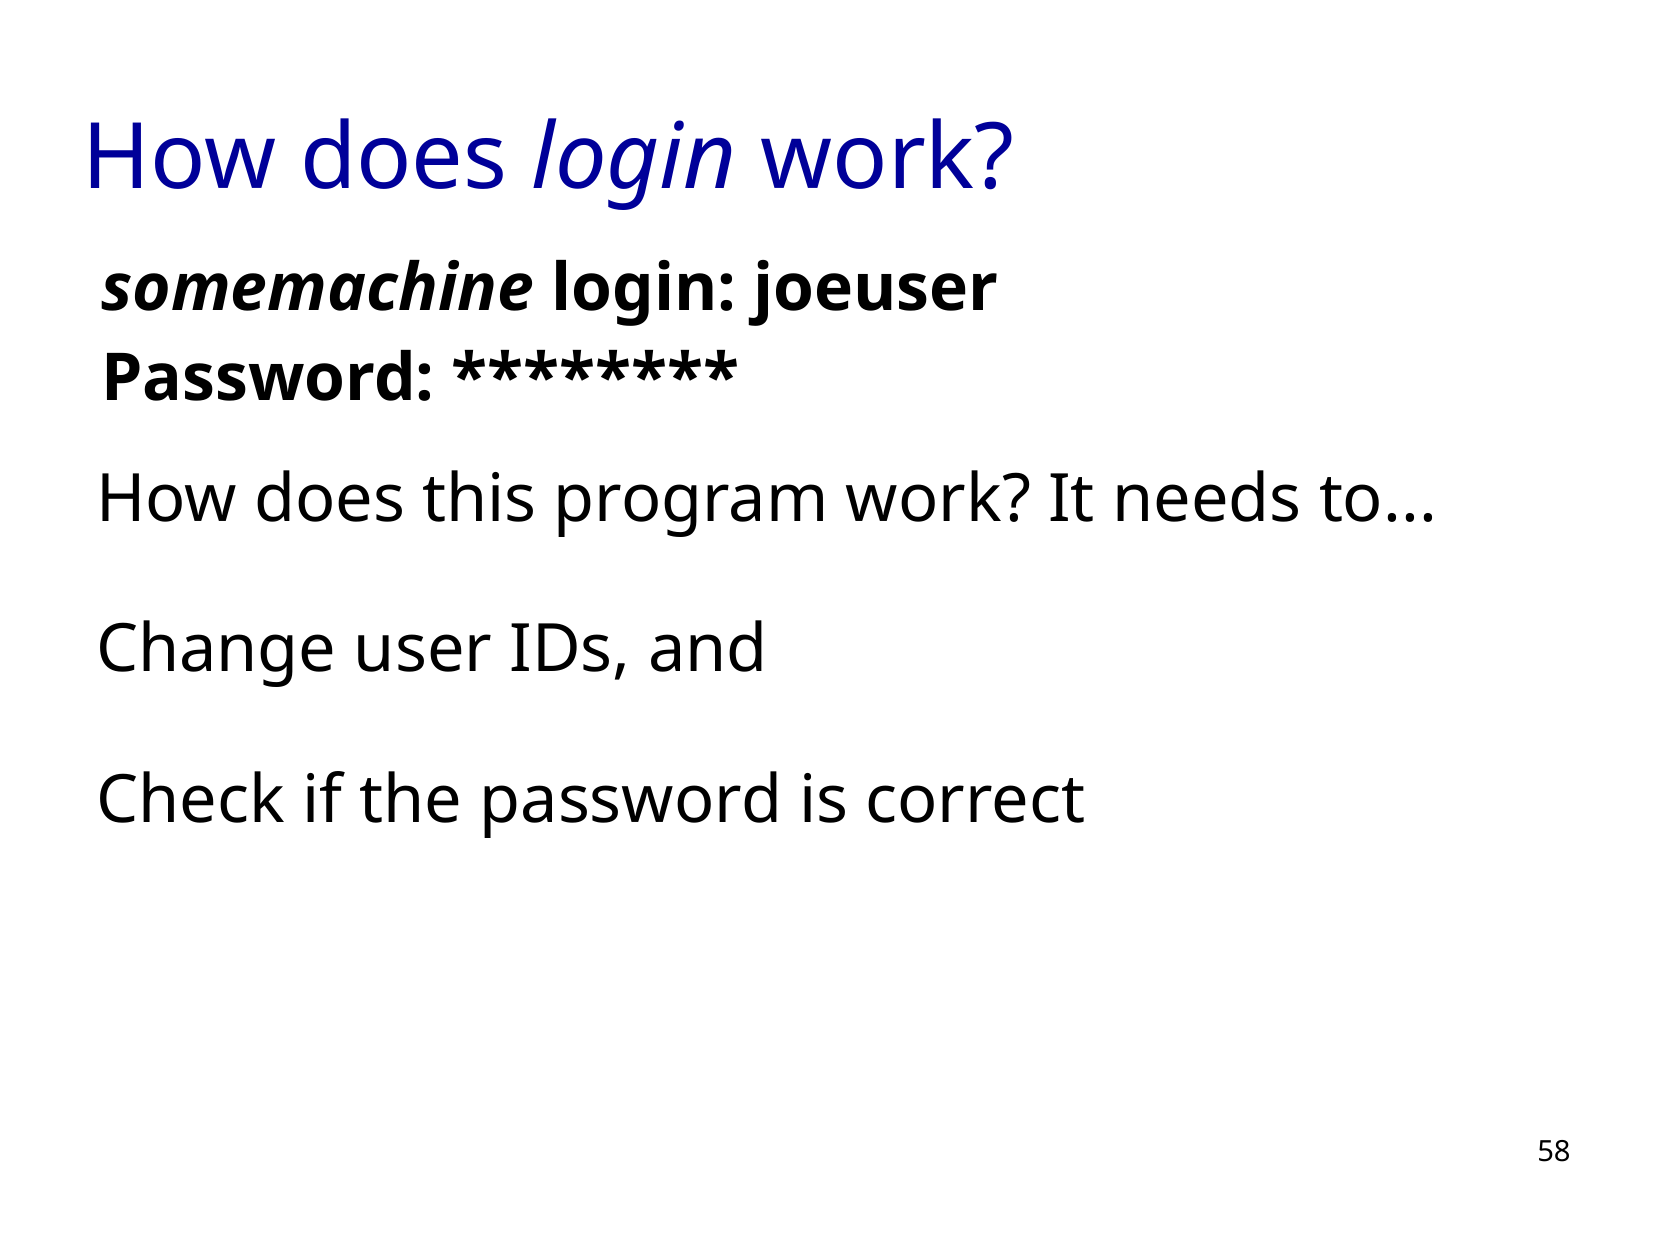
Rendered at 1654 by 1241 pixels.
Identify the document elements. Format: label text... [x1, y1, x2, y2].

title How does login work? [82, 49, 1571, 257]
list How does this program work? It needs to... Change user IDs, and Check if the password is correct [60, 450, 1571, 1096]
text_box somemachine login: joeuser Password: ******** [65, 240, 1351, 421]
